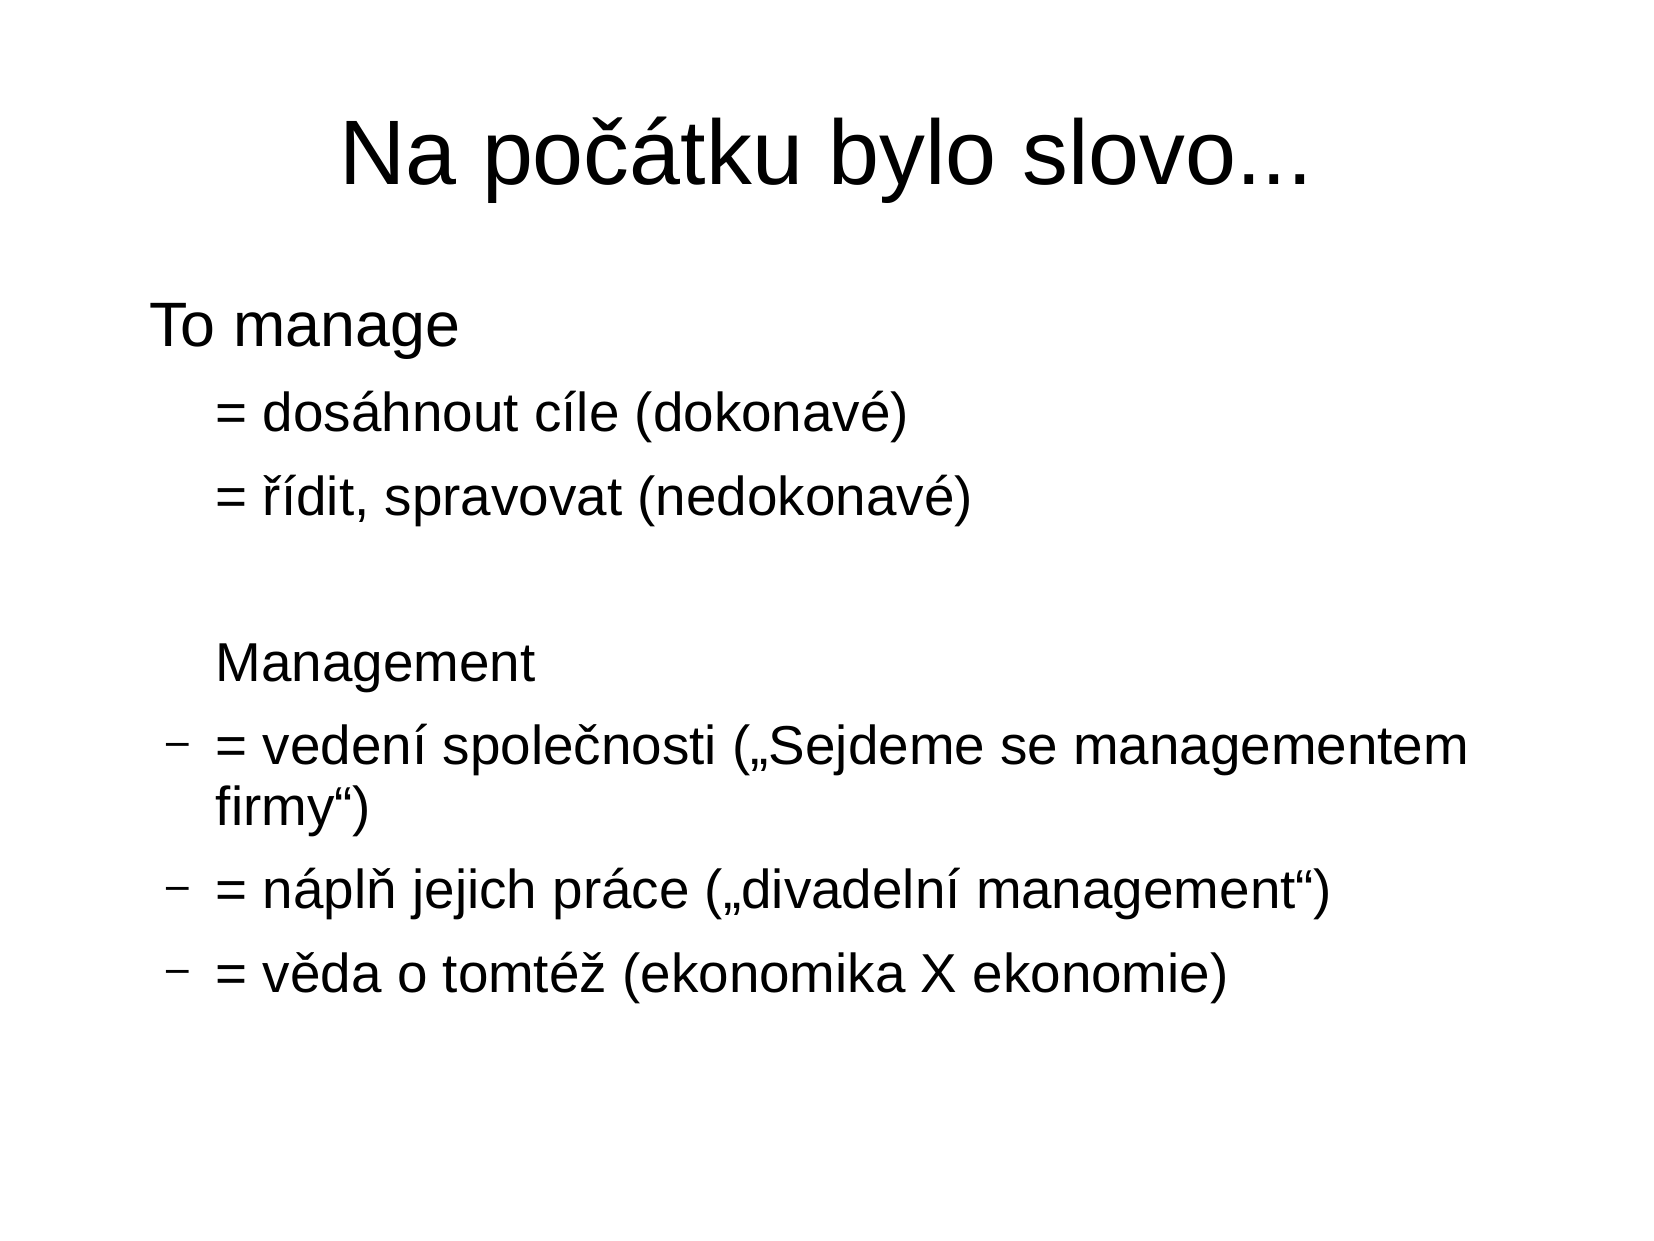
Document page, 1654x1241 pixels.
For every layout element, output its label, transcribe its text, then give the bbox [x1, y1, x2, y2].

title Na počátku bylo slovo... [82, 49, 1571, 257]
list To manage = dosáhnout cíle (dokonavé) = řídit, spravovat (nedokonavé) Management = vedení společnosti („Sejdeme se managementem firmy“) = náplň jejich práce („divadelní management“) = věda o tomtéž (ekonomika X ekonomie) [82, 290, 1571, 1010]
